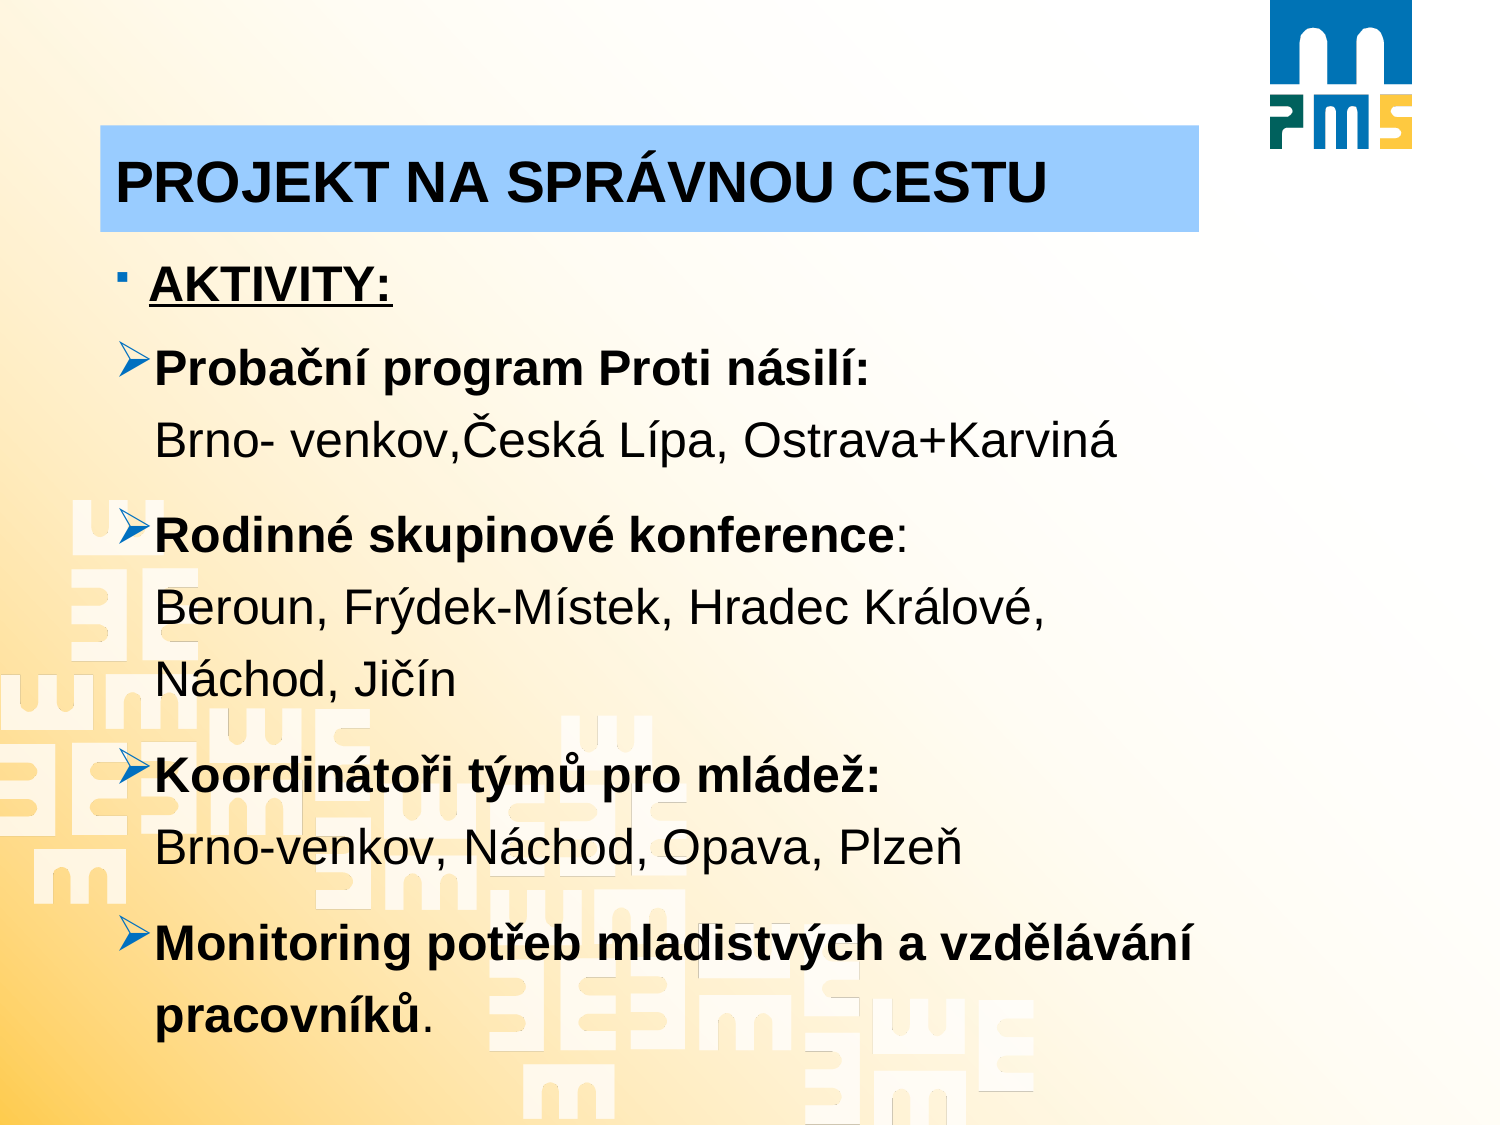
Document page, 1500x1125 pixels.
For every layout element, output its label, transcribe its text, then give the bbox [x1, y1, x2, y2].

text_box AKTIVITY: Probační program Proti násilí: Brno- venkov,Česká Lípa, Ostrava+Karviná Rodinné skupinové konference: Beroun, Frýdek-Místek, Hradec Králové, Náchod, Jičín Koordinátoři týmů pro mládež: Brno-venkov, Náchod, Opava, Plzeň Monitoring potřeb mladistvých a vzdělávání pracovníků. [100, 231, 1341, 1024]
title PROJEKT NA SPRÁVNOU CESTU [100, 125, 1199, 231]
picture [0, 0, 1500, 1125]
